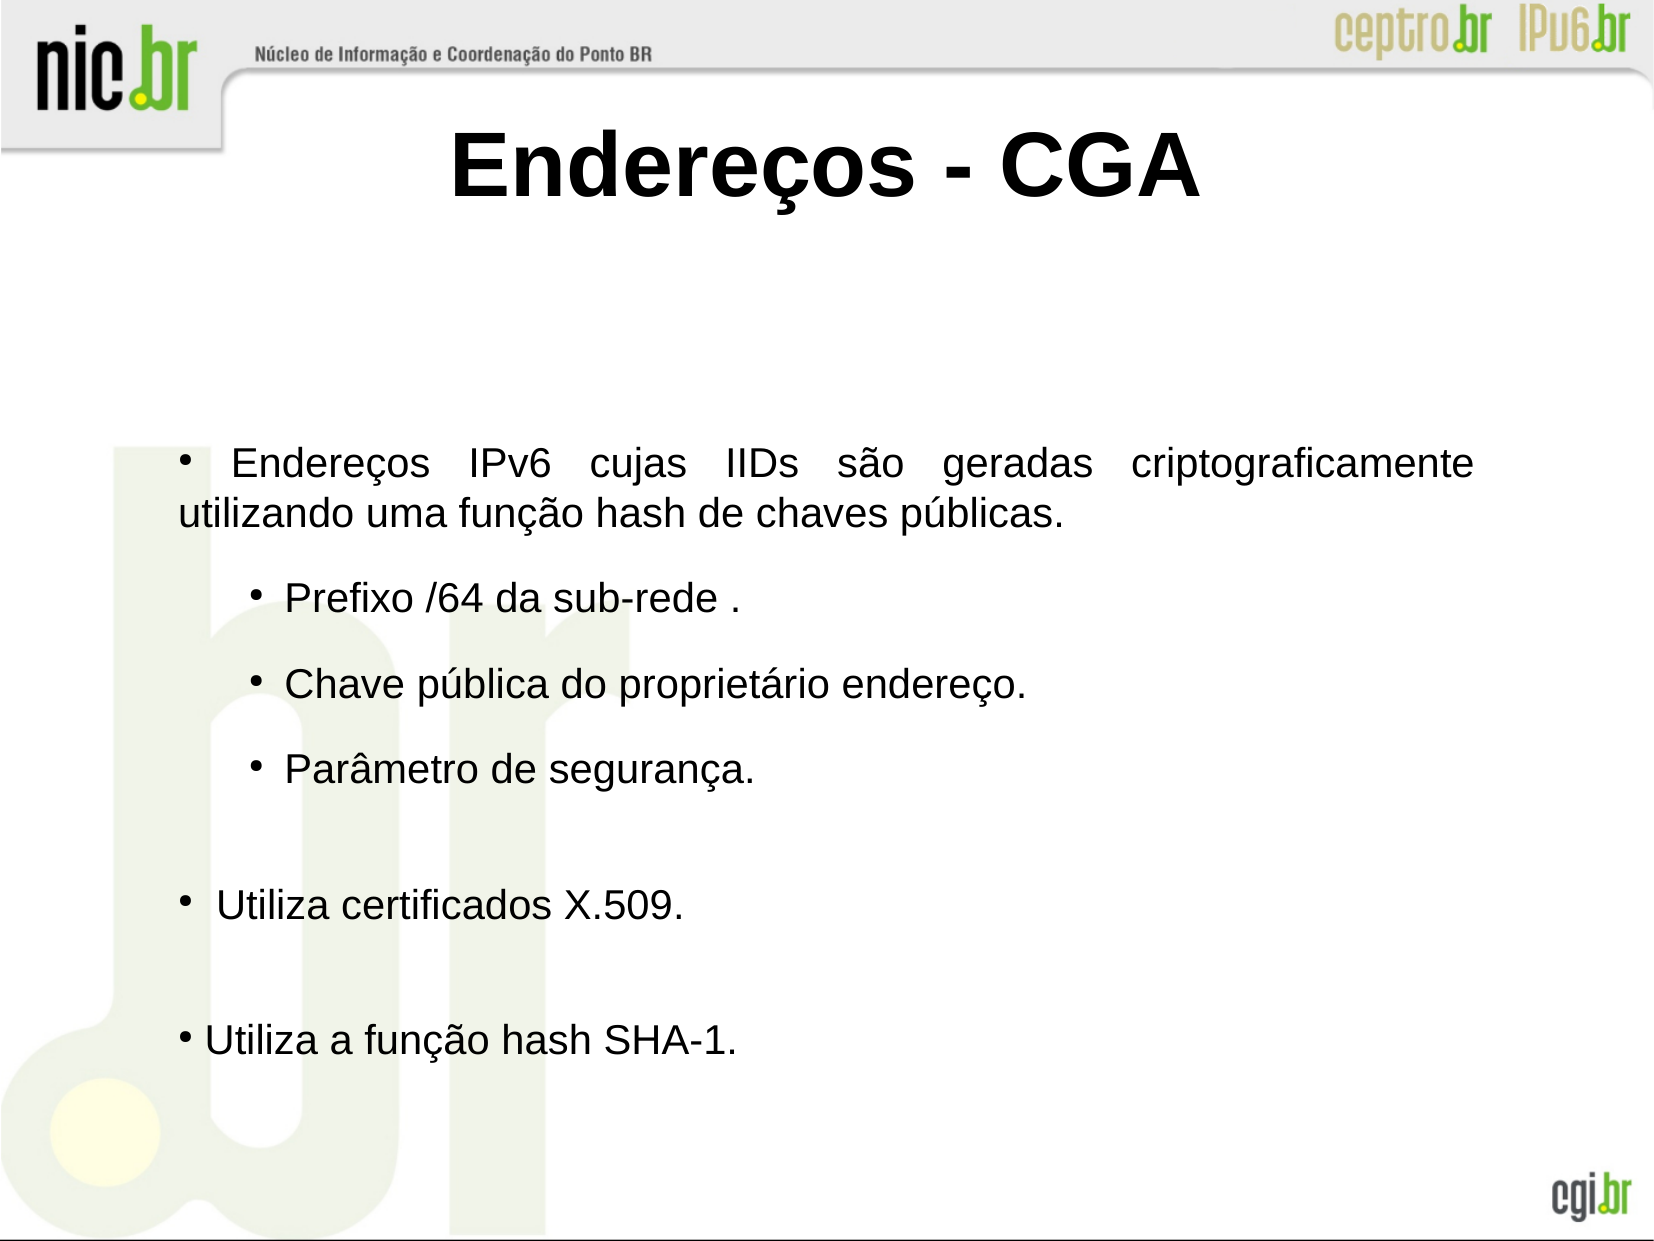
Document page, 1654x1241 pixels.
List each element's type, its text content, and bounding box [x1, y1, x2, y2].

text_box Endereços IPv6 cujas IIDs são geradas criptograficamente utilizando uma função hash de chaves públicas. Prefixo /64 da sub-rede . Chave pública do proprietário endereço. Parâmetro de segurança. Utiliza certificados X.509. Utiliza a função hash SHA-1. [163, 428, 1491, 978]
picture [0, 0, 1654, 1241]
text_box Endereços - CGA [73, 97, 1580, 215]
